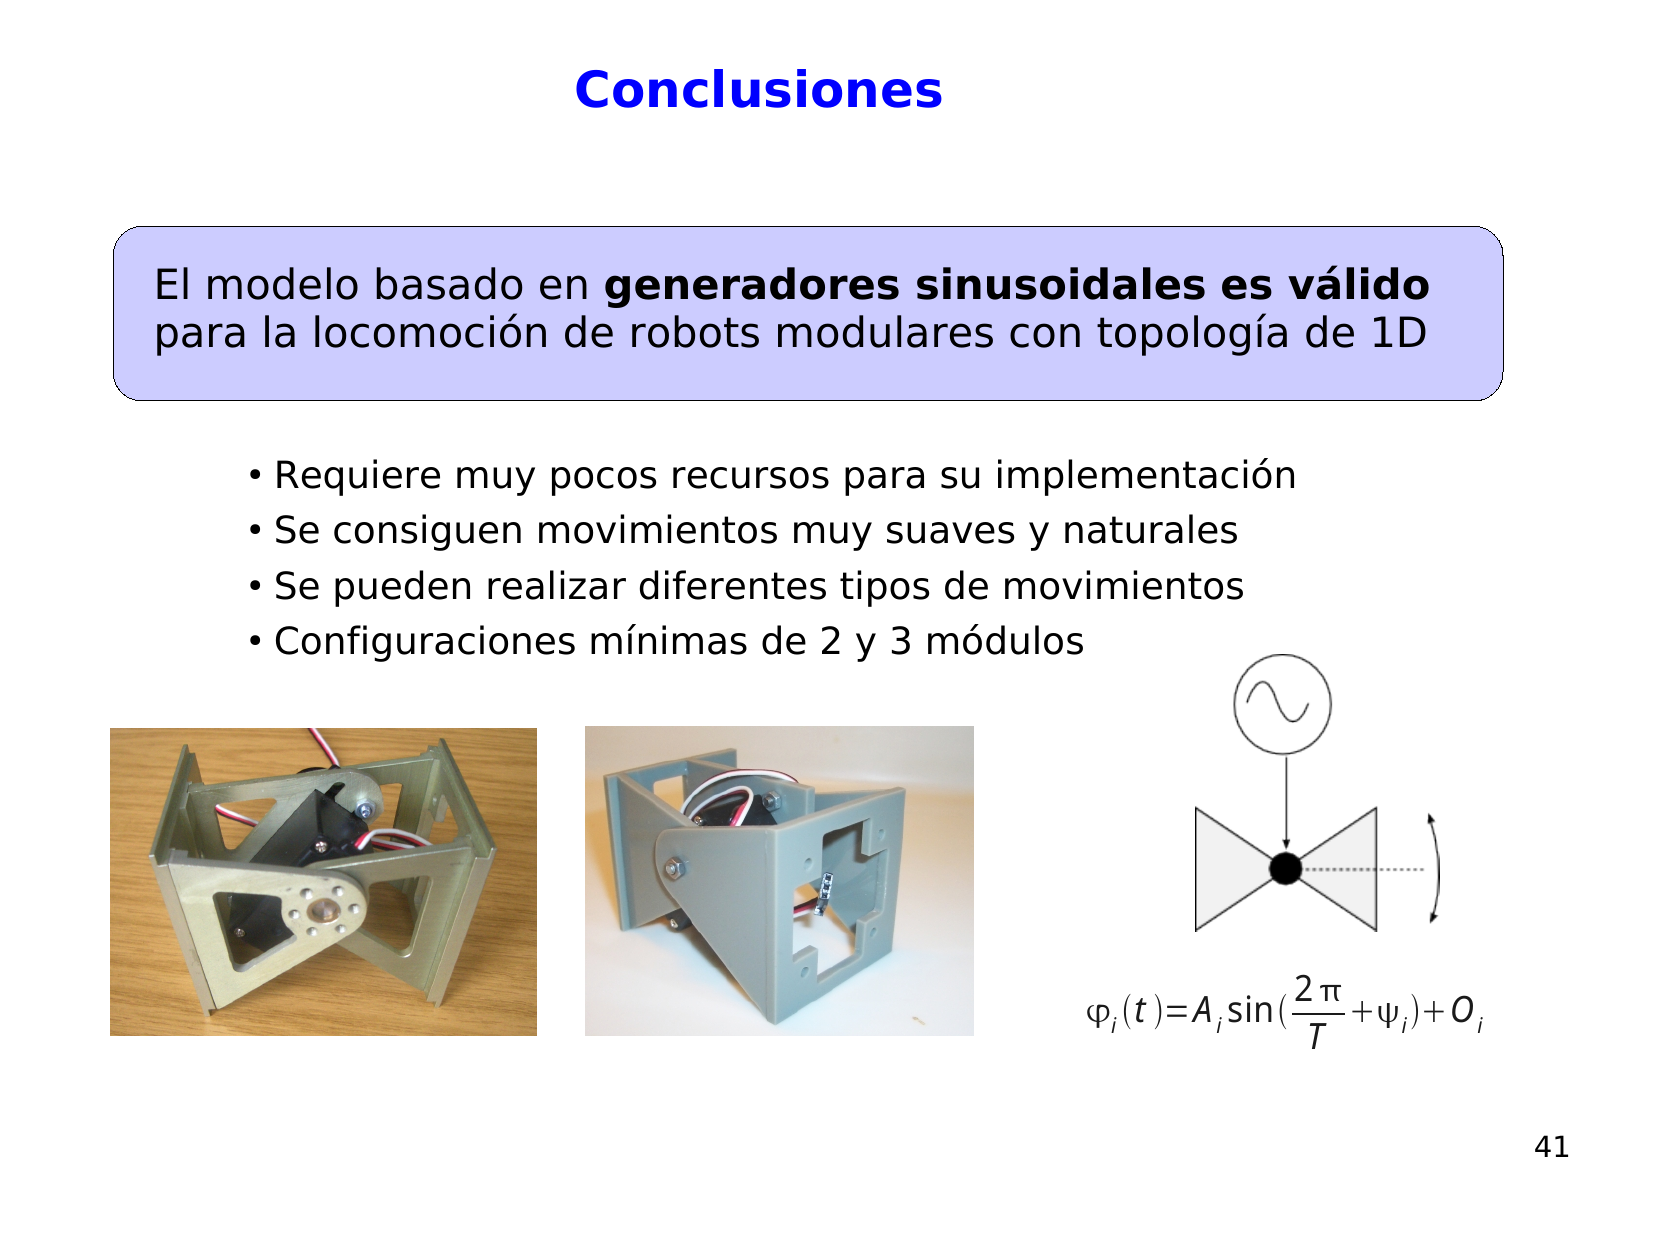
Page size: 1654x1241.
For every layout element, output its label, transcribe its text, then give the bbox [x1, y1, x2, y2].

text_box El modelo basado en generadores sinusoidales es válido para la locomoción de robots modulares con topología de 1D [138, 253, 1520, 365]
picture [1195, 654, 1440, 932]
text_box Requiere muy pocos recursos para su implementación Se consiguen movimientos muy suaves y naturales Se pueden realizar diferentes tipos de movimientos Configuraciones mínimas de 2 y 3 módulos [233, 446, 1314, 671]
text_box Conclusiones [560, 53, 960, 127]
text_box [113, 226, 1504, 401]
chart [1077, 967, 1491, 1058]
picture [110, 728, 537, 1036]
picture [585, 726, 974, 1037]
